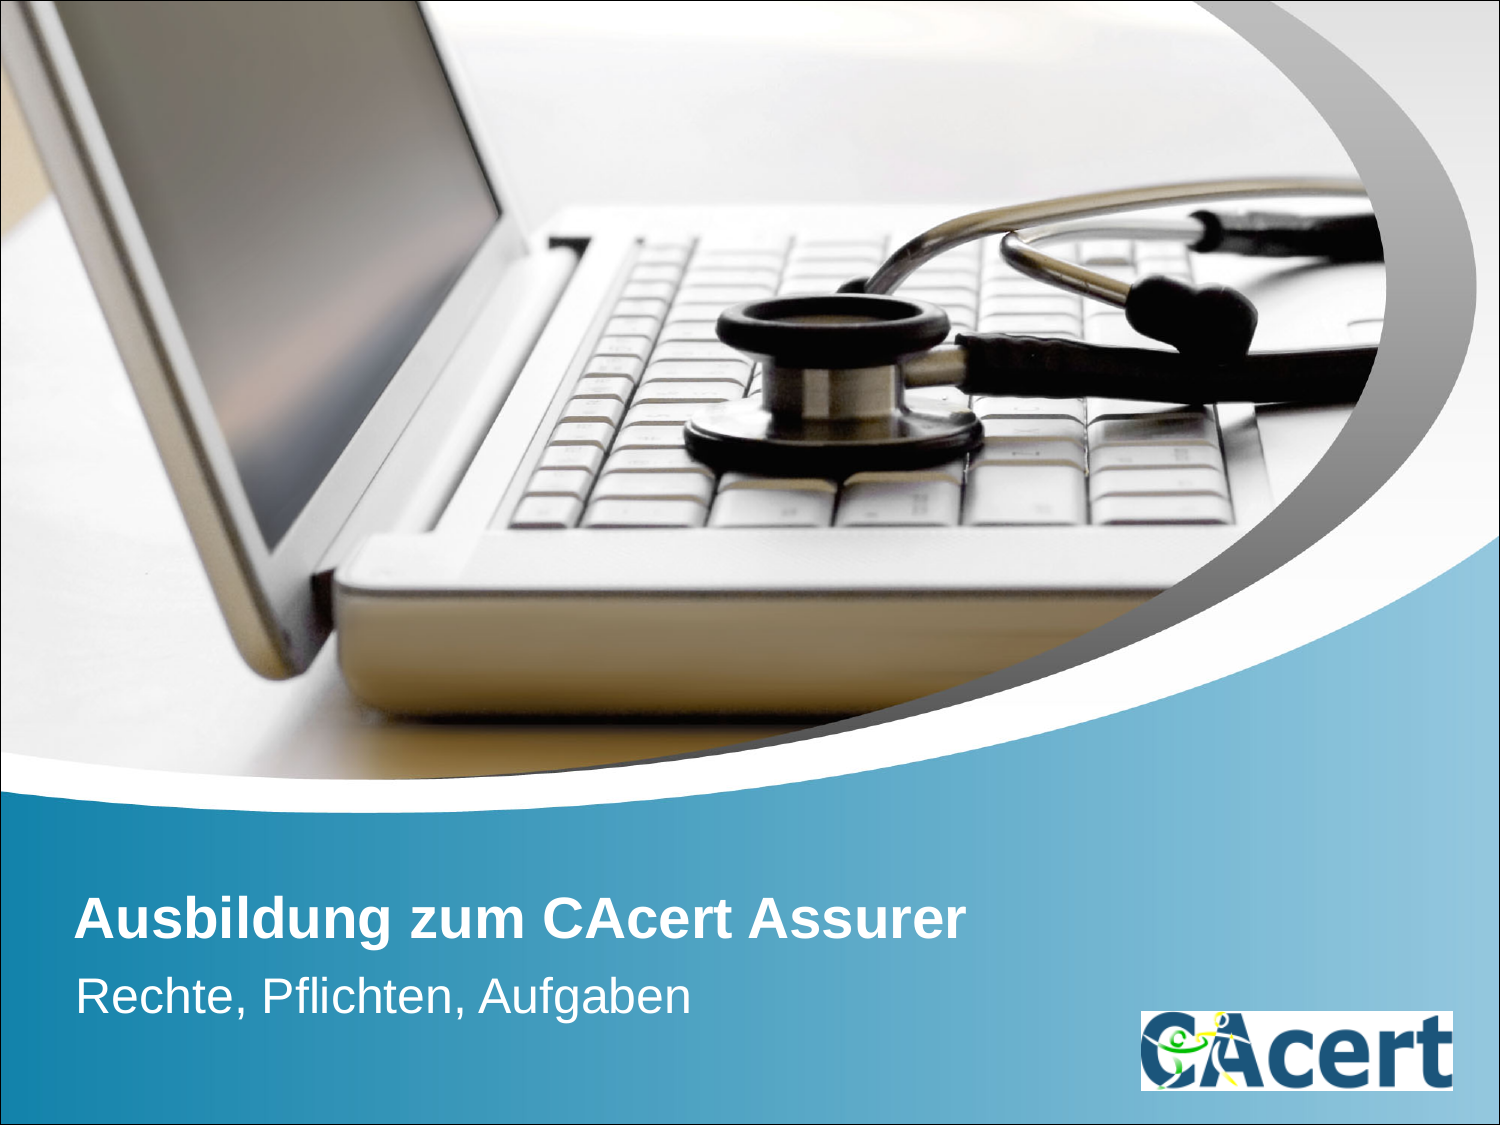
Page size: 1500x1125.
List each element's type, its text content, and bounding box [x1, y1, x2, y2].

title Ausbildung zum CAcert Assurer [58, 847, 1431, 959]
subtitle Rechte, Pflichten, Aufgaben [29, 961, 1056, 1096]
picture [1, 1, 1499, 1124]
